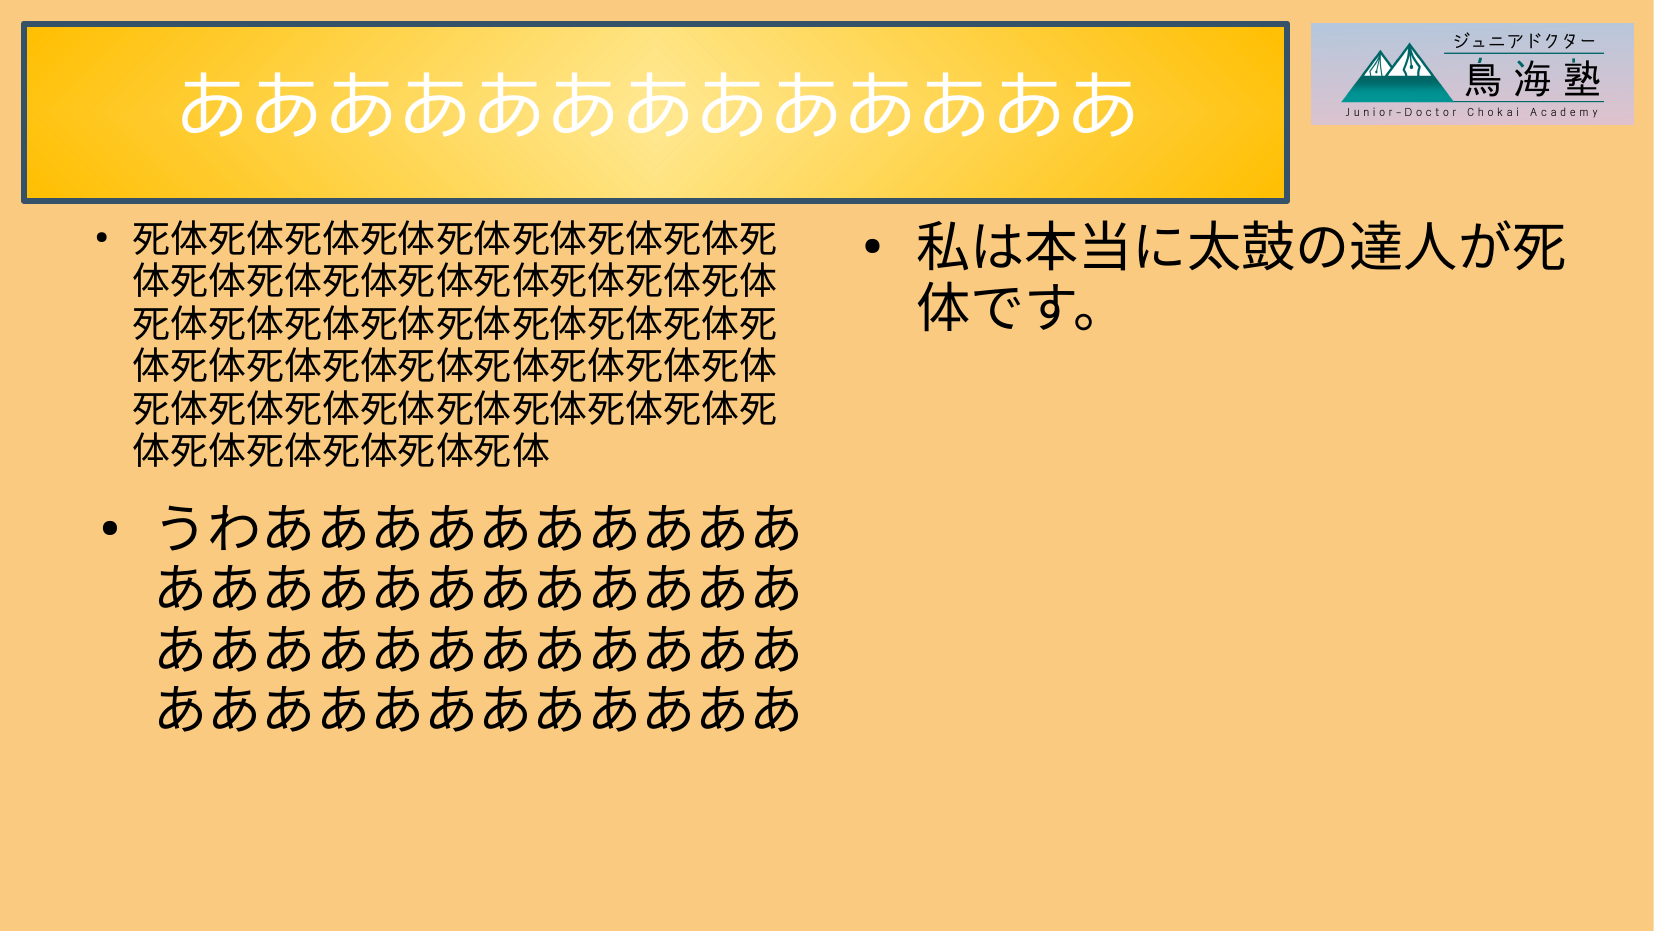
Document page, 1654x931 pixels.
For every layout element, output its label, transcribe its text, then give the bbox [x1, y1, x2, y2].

list うわああああああああああああああああああああああああああああああああああああああああああああああ [82, 499, 809, 757]
list 死体死体死体死体死体死体死体死体死体死体死体死体死体死体死体死体死体死体死体死体死体死体死体死体死体死体死体死体死体死体死体死体死体死体死体死体死体死体死体死体死体死体死体死体死体死体死体死体 [82, 217, 809, 475]
list 私は本当に太鼓の達人が死体です。 [845, 217, 1572, 758]
picture [1311, 23, 1634, 125]
title あああああああああああああ [82, 29, 1235, 184]
